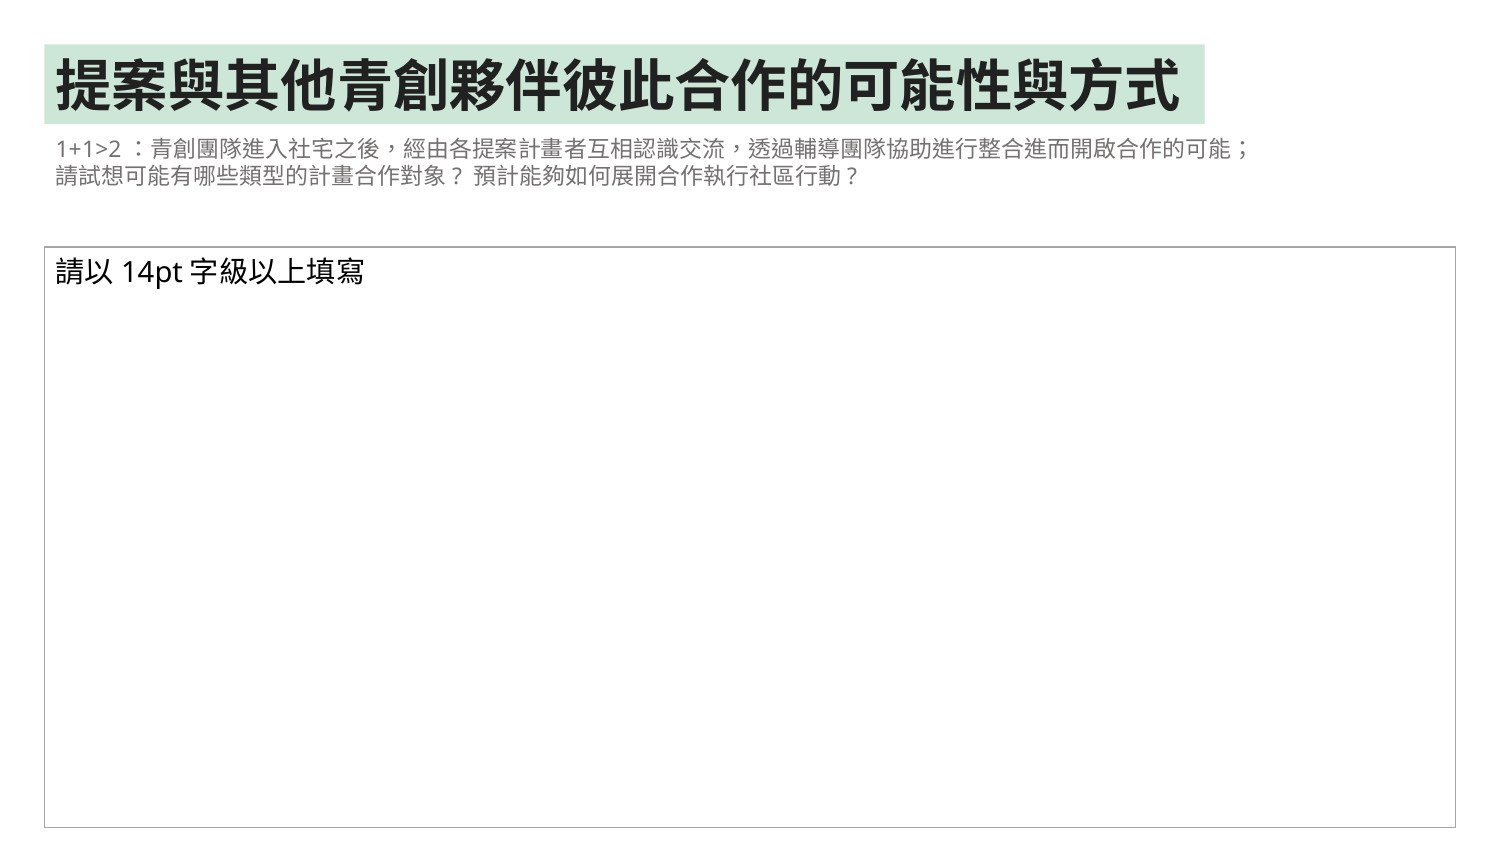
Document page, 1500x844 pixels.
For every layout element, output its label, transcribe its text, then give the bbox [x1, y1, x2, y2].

text_box 請以14pt字級以上填寫 [44, 247, 1456, 828]
text_box 提案與其他青創夥伴彼此合作的可能性與方式 [44, 44, 1205, 124]
text_box 1+1>2：青創團隊進入社宅之後，經由各提案計畫者互相認識交流，透過輔導團隊協助進行整合進而開啟合作的可能； 請試想可能有哪些類型的計畫合作對象? 預計能夠如何展開合作執行社區行動? [44, 128, 1462, 196]
